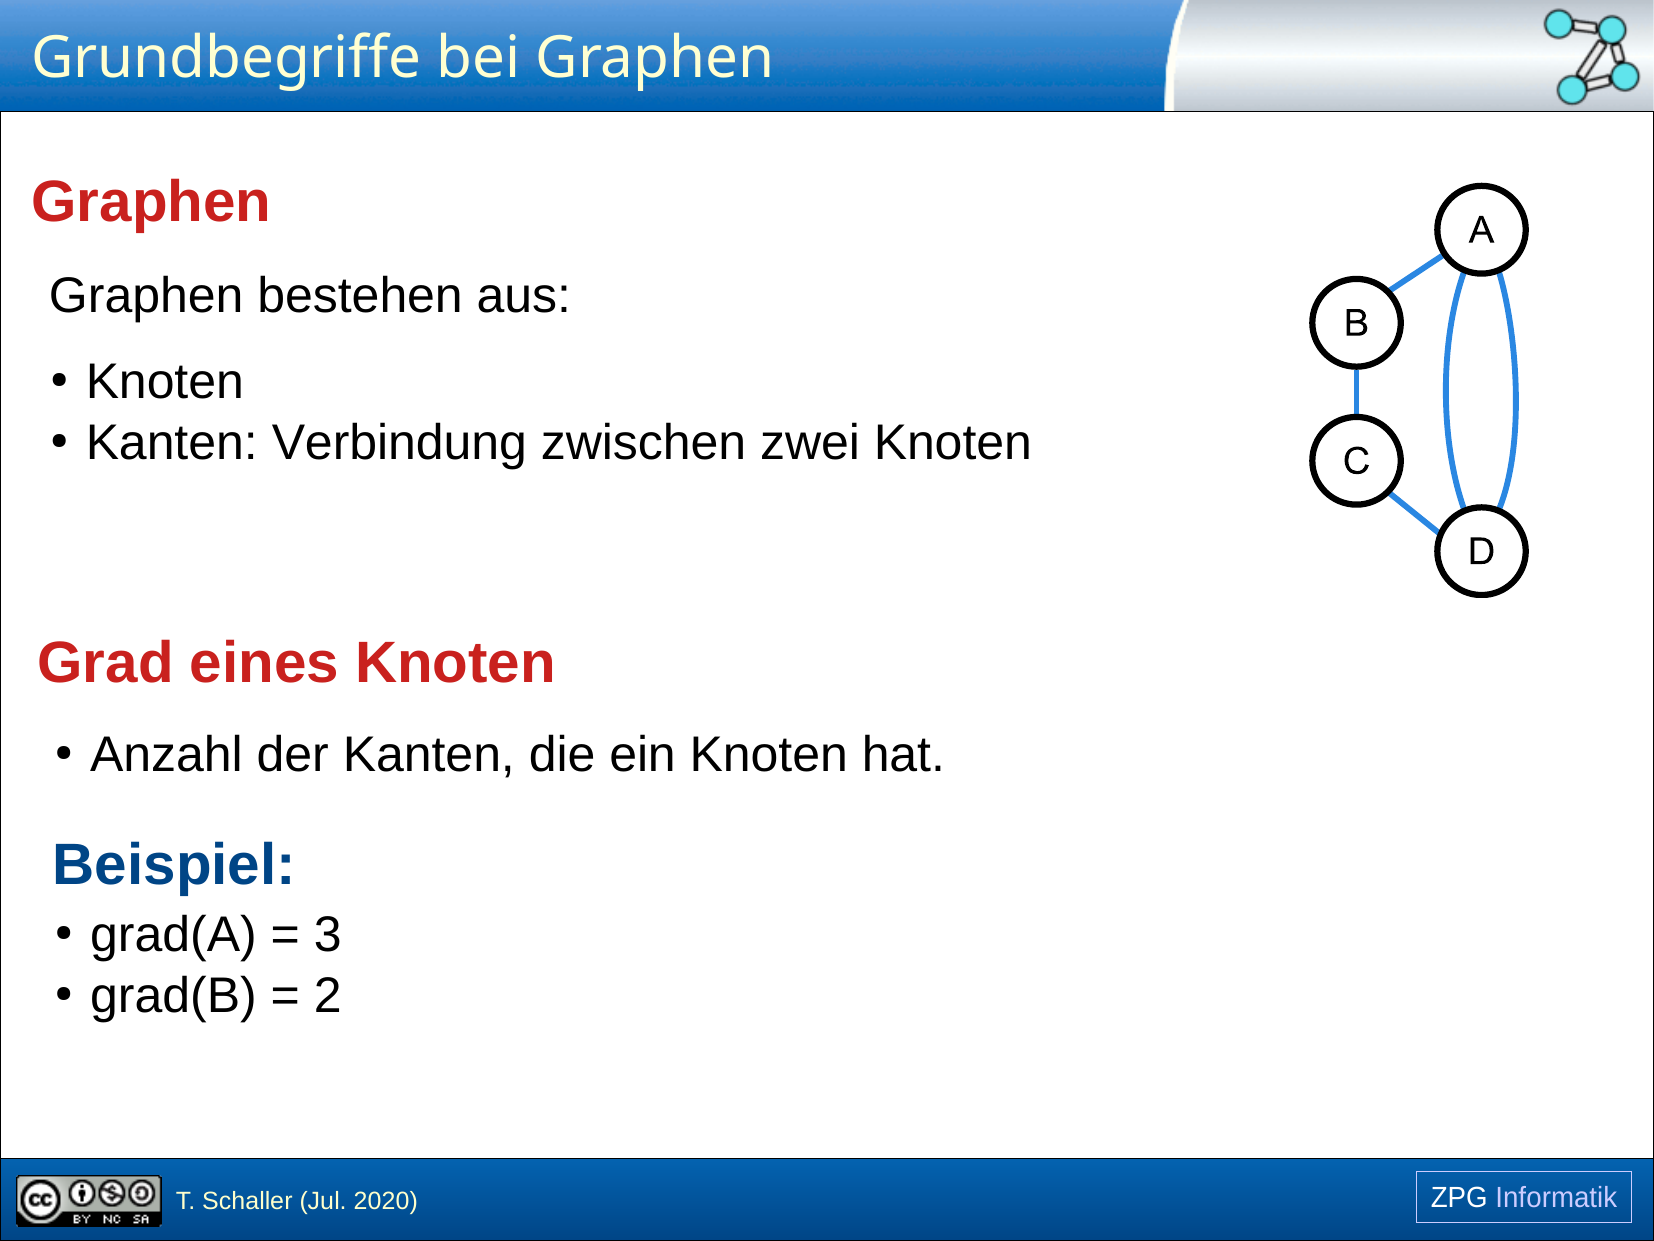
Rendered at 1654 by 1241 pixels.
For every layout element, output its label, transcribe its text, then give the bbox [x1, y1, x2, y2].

picture [16, 1175, 162, 1227]
picture [1309, 180, 1564, 598]
text_box Anzahl der Kanten, die ein Knoten hat. [54, 726, 1430, 906]
text_box Knoten Kanten: Verbindung zwischen zwei Knoten [50, 353, 1309, 533]
text_box Beispiel: [52, 831, 362, 906]
title Grundbegriffe bei Graphen [31, 16, 1151, 94]
text_box Graphen [31, 168, 900, 235]
picture [0, 0, 1654, 111]
text_box Grad eines Knoten [37, 629, 906, 697]
text_box grad(A) = 3 grad(B) = 2 [54, 906, 1430, 1086]
text_box Graphen bestehen aus: [48, 267, 1000, 614]
